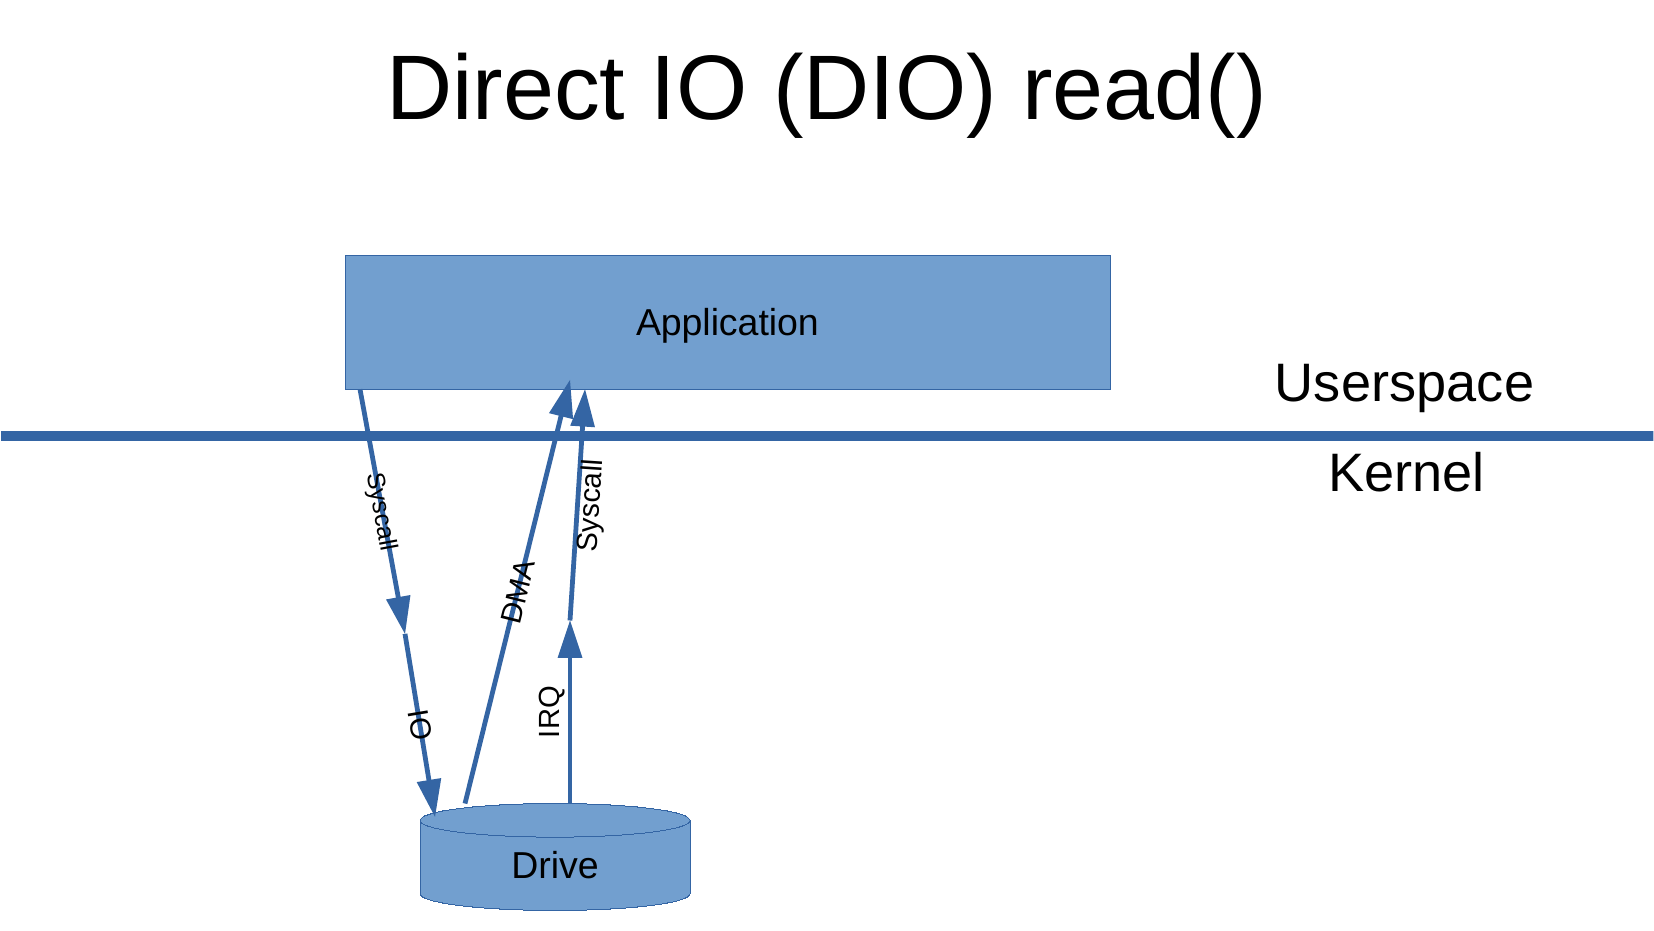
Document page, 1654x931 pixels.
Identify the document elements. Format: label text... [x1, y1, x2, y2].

title Direct IO (DIO) read() [82, 9, 1571, 166]
text_box Userspace [1260, 344, 1550, 421]
text_box Drive [420, 803, 691, 911]
text_box Kernel [1313, 435, 1501, 511]
text_box Application [345, 255, 1111, 390]
